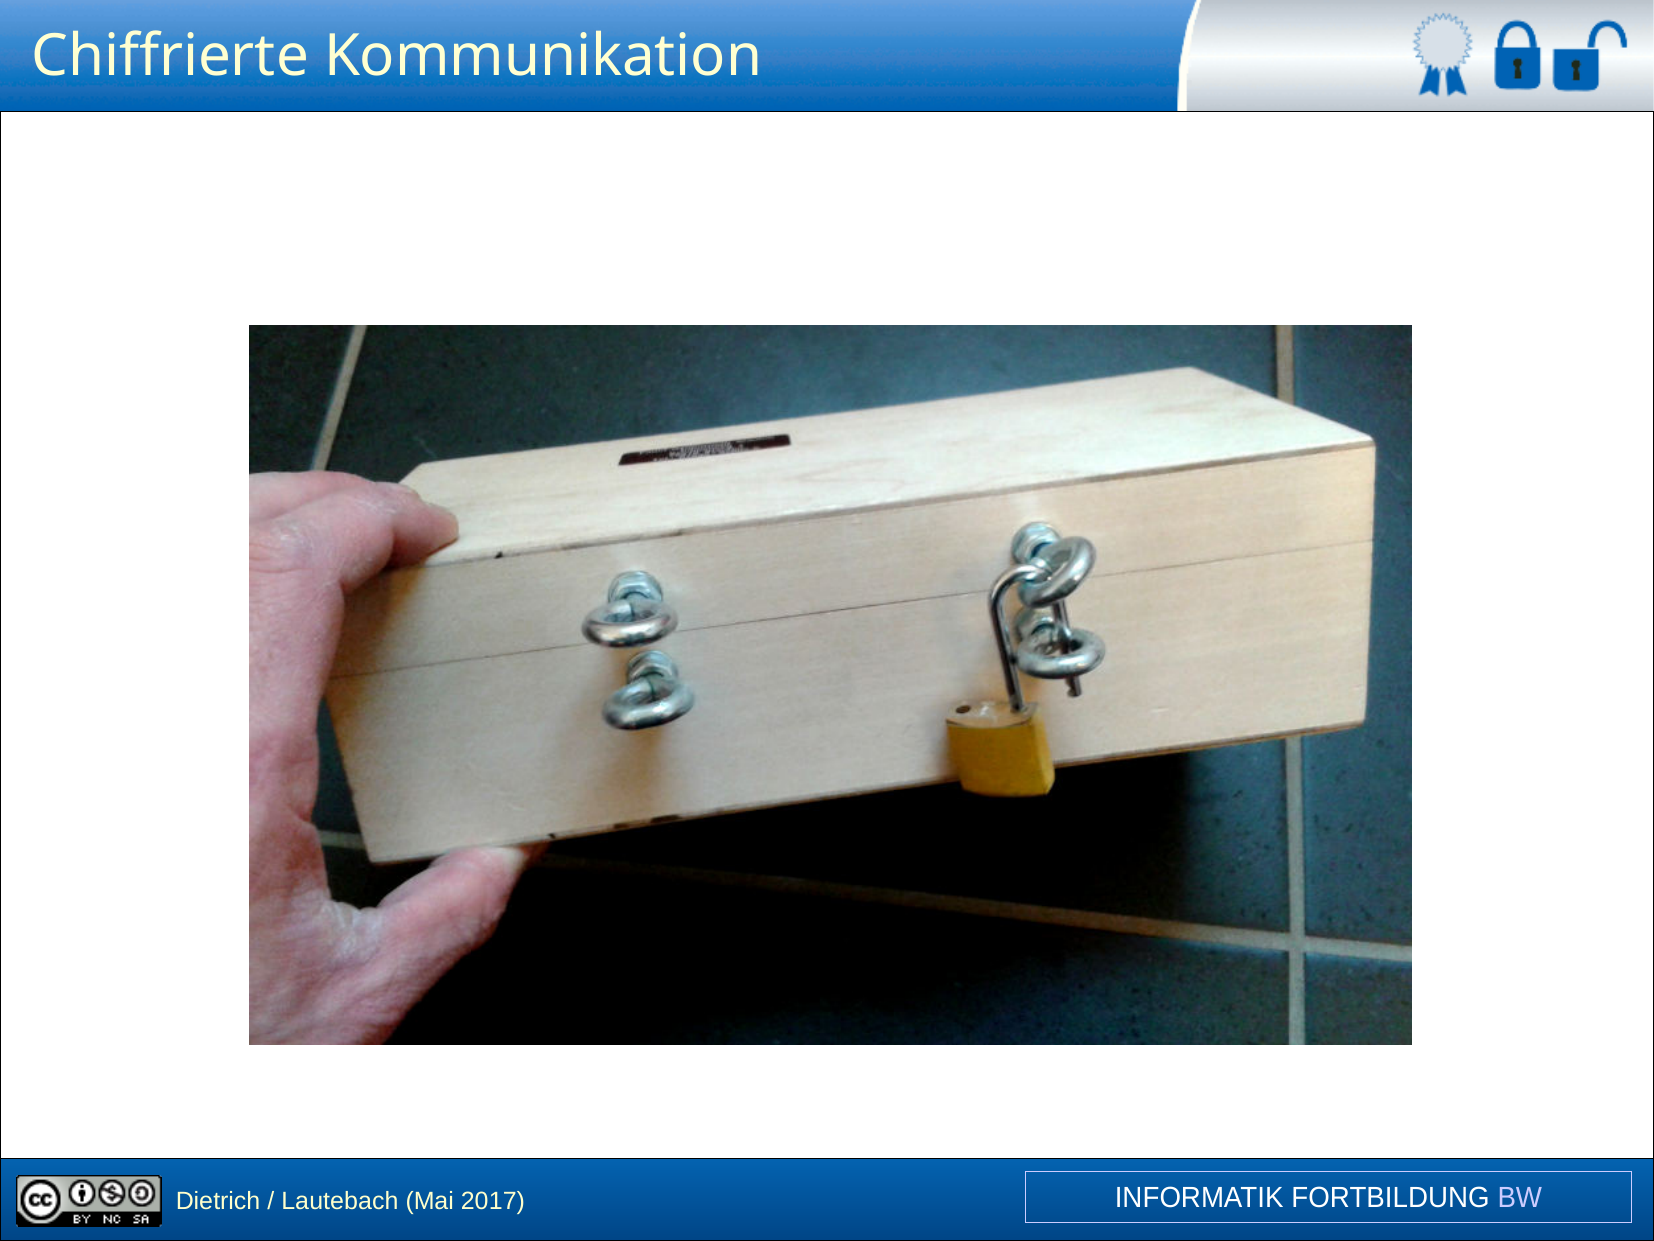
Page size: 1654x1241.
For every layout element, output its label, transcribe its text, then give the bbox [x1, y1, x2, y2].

title Chiffrierte Kommunikation [31, 14, 1151, 92]
picture [16, 1175, 162, 1227]
picture [0, 0, 1654, 111]
picture [249, 325, 1412, 1045]
